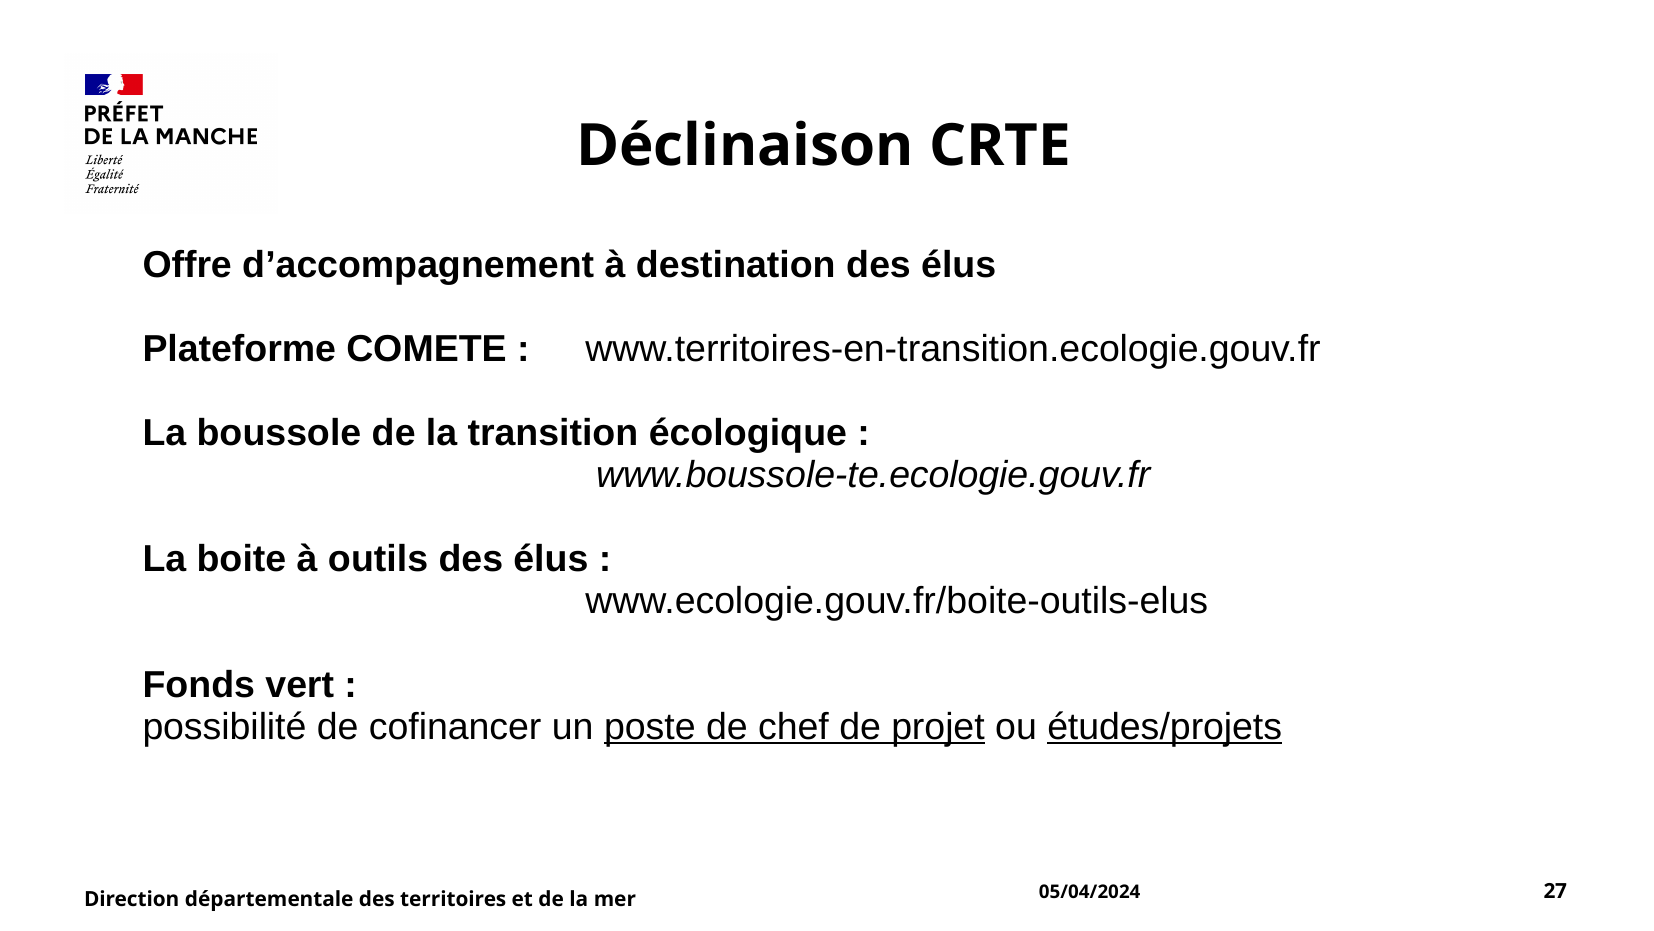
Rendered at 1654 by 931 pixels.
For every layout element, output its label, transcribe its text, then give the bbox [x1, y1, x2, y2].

picture [64, 53, 278, 214]
title Déclinaison CRTE [79, 64, 1568, 221]
subtitle Offre d’accompagnement à destination des élus Plateforme COMETE : www.territoires-en-transition.ecologie.gouv.fr La boussole de la transition écologique : www.boussole-te.ecologie.gouv.fr La boite à outils des élus : www.ecologie.gouv.fr/boite-outils-elus Fonds vert : possibilité de cofinancer un poste de chef de projet ou études/projets [142, 243, 1512, 832]
